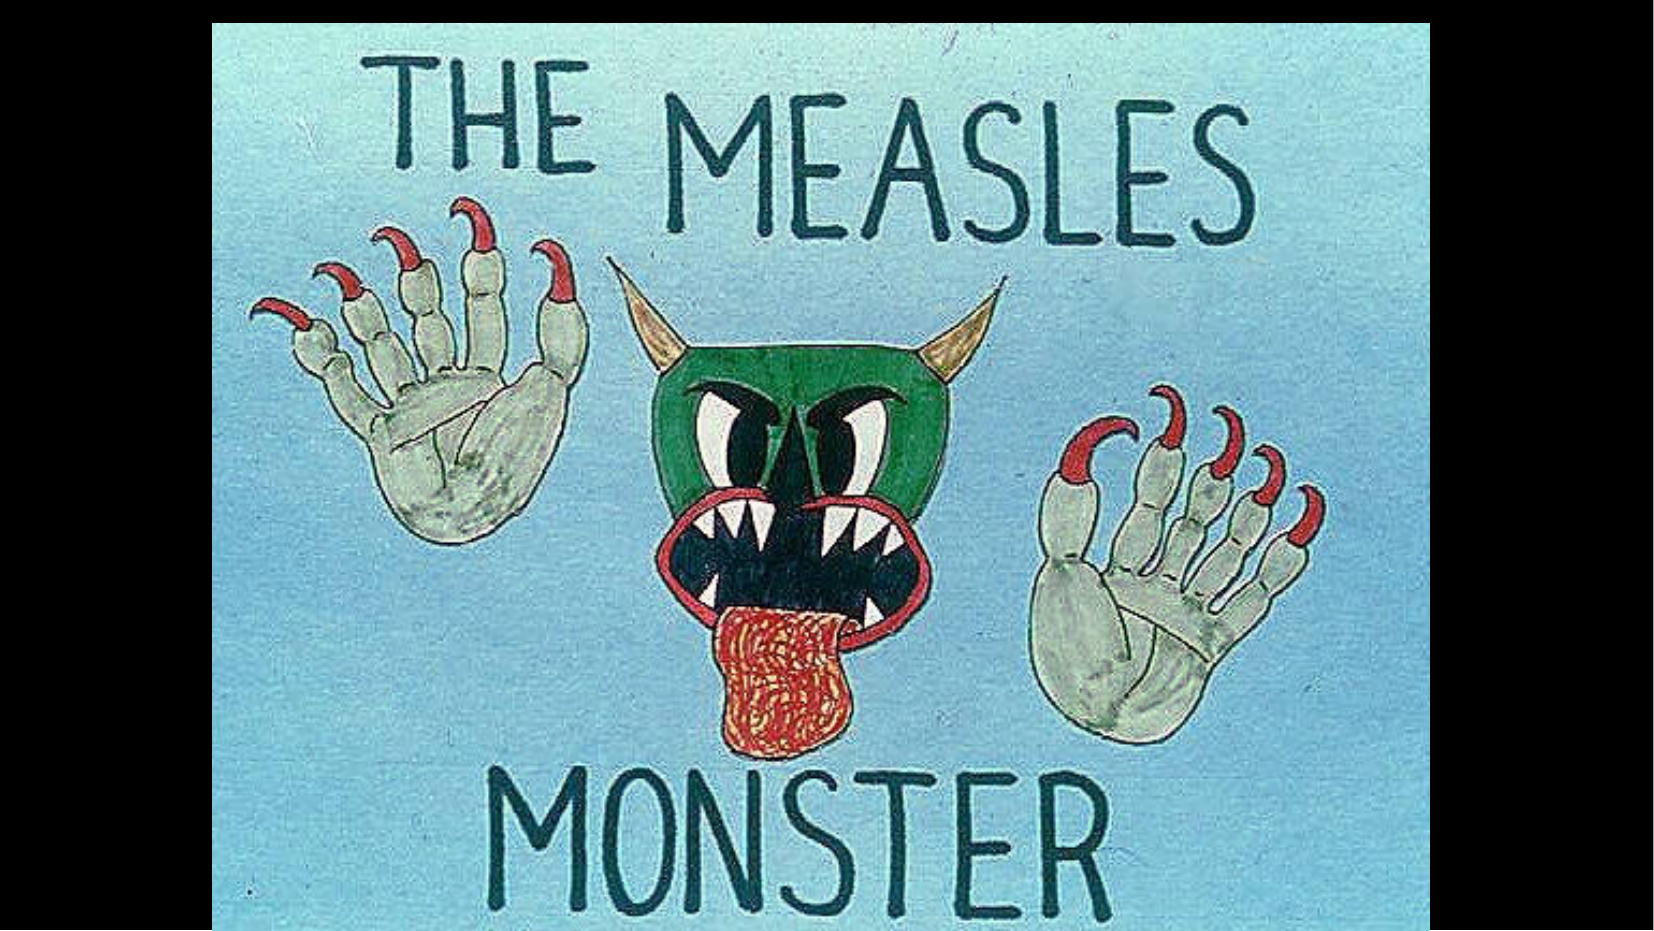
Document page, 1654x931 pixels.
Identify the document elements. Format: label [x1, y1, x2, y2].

picture [212, 23, 1430, 931]
